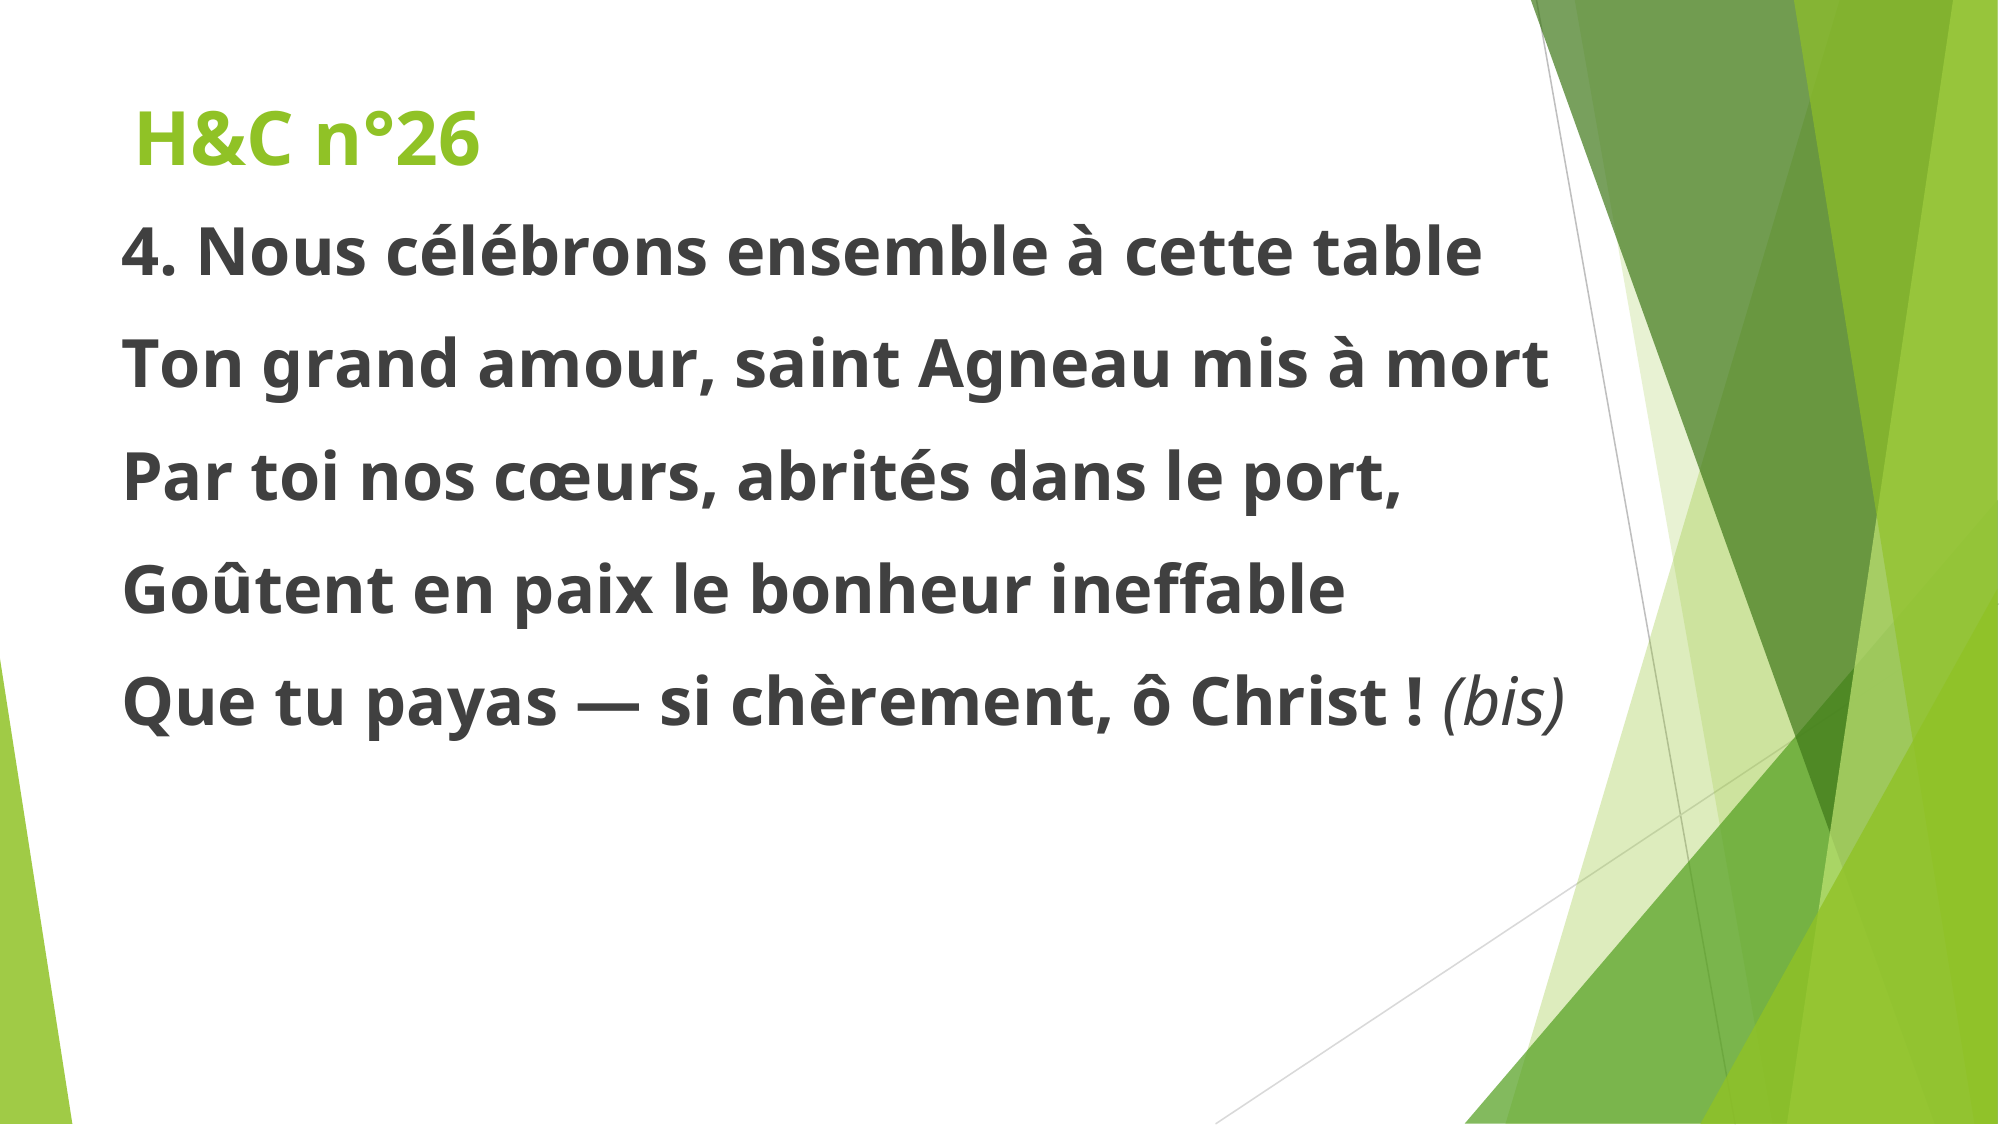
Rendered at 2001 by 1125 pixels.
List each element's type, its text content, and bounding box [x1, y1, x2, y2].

text_box 4. Nous célébrons ensemble à cette table Ton grand amour, saint Agneau mis à mort Par toi nos cœurs, abrités dans le port, Goûtent en paix le bonheur ineffable Que tu payas — si chèrement, ô Christ ! (bis) [106, 188, 1973, 1037]
text_box H&C n°26 [118, 82, 1442, 188]
